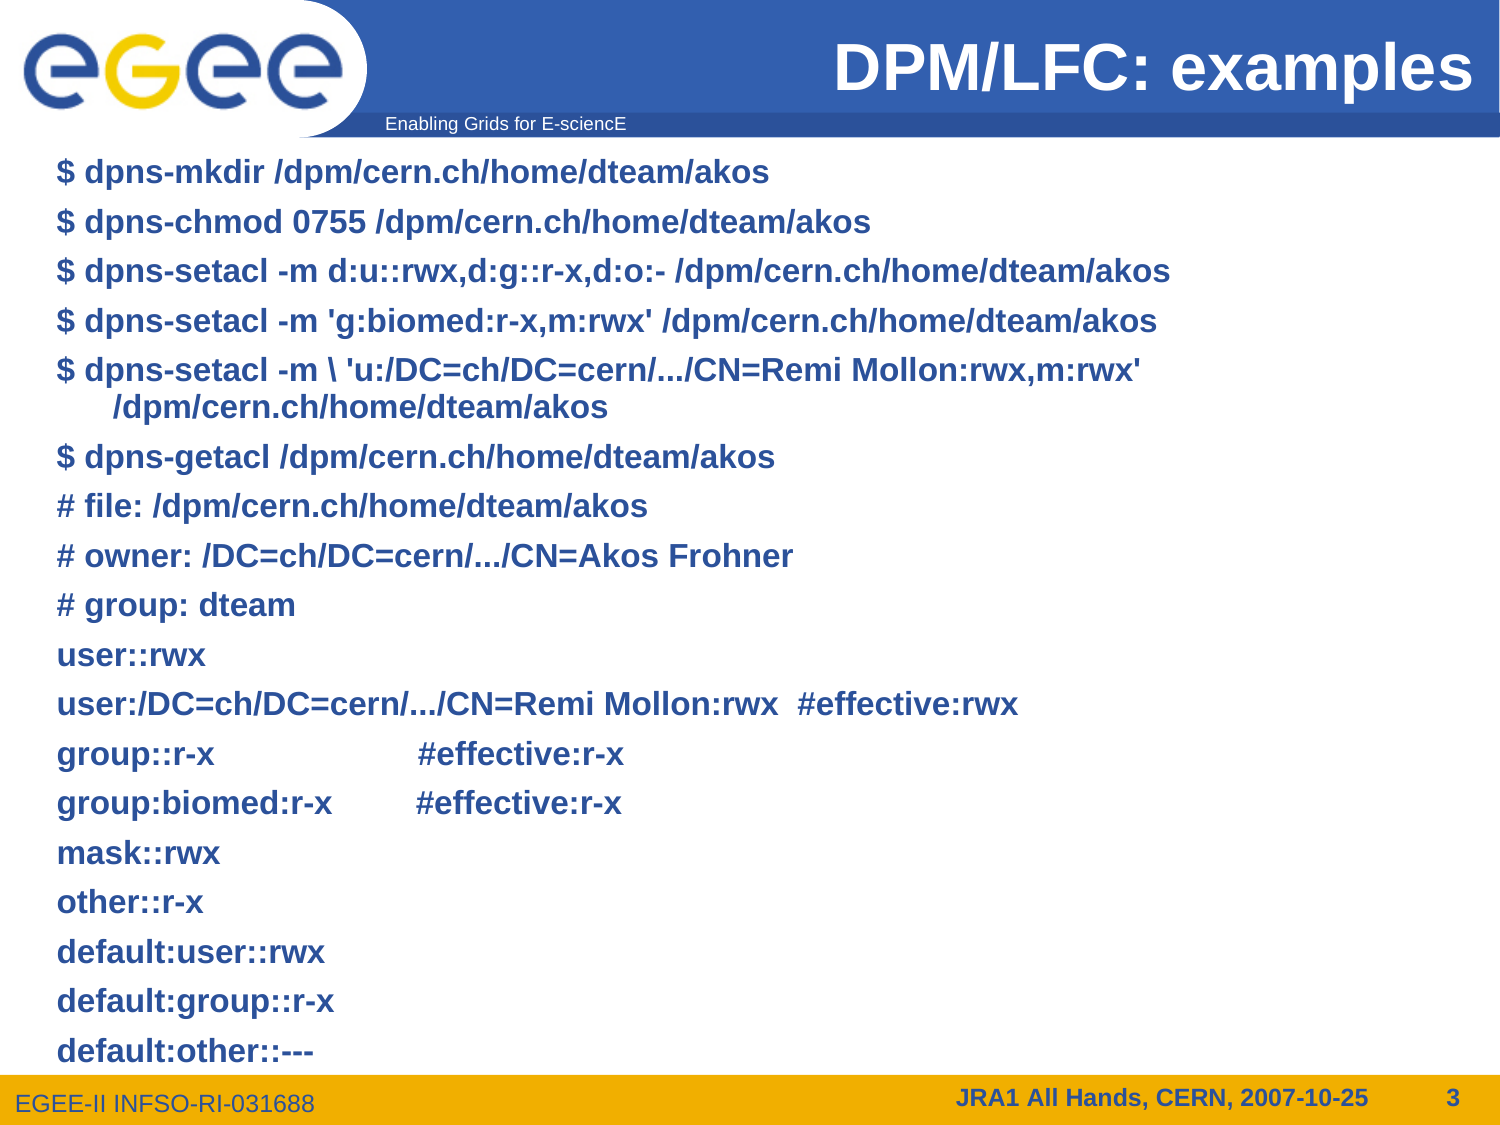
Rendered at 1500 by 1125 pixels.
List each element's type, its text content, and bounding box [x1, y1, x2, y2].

picture [18, 30, 349, 112]
title DPM/LFC: examples [369, 18, 1475, 117]
list $ dpns-mkdir /dpm/cern.ch/home/dteam/akos $ dpns-chmod 0755 /dpm/cern.ch/home/dteam/akos $ dpns-setacl -m d:u::rwx,d:g::r-x,d:o:- /dpm/cern.ch/home/dteam/akos $ dpns-setacl -m 'g:biomed:r-x,m:rwx' /dpm/cern.ch/home/dteam/akos $ dpns-setacl -m \ 'u:/DC=ch/DC=cern/.../CN=Remi Mollon:rwx,m:rwx' /dpm/cern.ch/home/dteam/akos $ dpns-getacl /dpm/cern.ch/home/dteam/akos # file: /dpm/cern.ch/home/dteam/akos # owner: /DC=ch/DC=cern/.../CN=Akos Frohner # group: dteam user::rwx user:/DC=ch/DC=cern/.../CN=Remi Mollon:rwx #effective:rwx group::r-x #effective:r-x group:biomed:r-x #effective:r-x mask::rwx other::r-x default:user::rwx default:group::r-x default:other::--- [56, 153, 1466, 1070]
